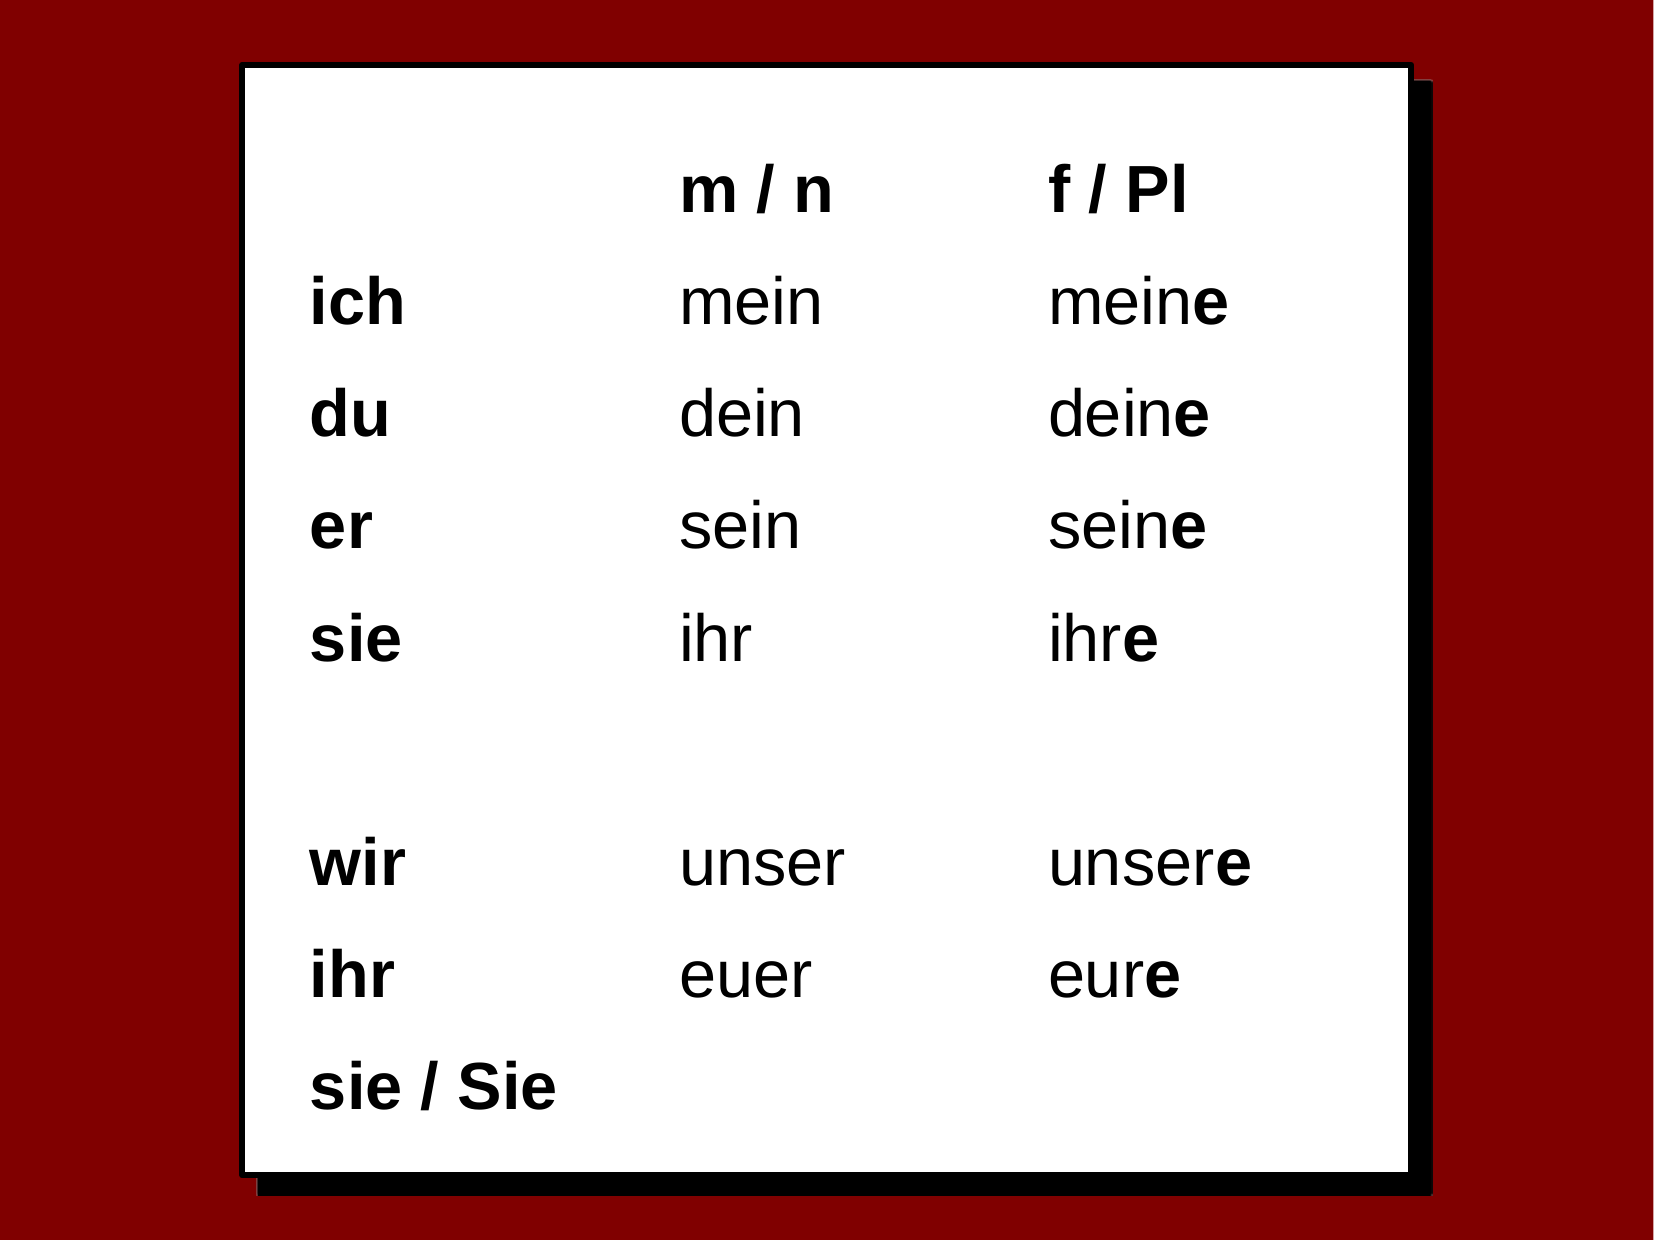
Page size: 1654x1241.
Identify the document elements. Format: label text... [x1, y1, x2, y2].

text_box [242, 64, 1412, 1176]
text_box m / n f / Pl ich mein meine du dein deine er sein seine sie ihr ihre wir unser unsere ihr euer eure sie / Sie [295, 107, 1382, 1133]
